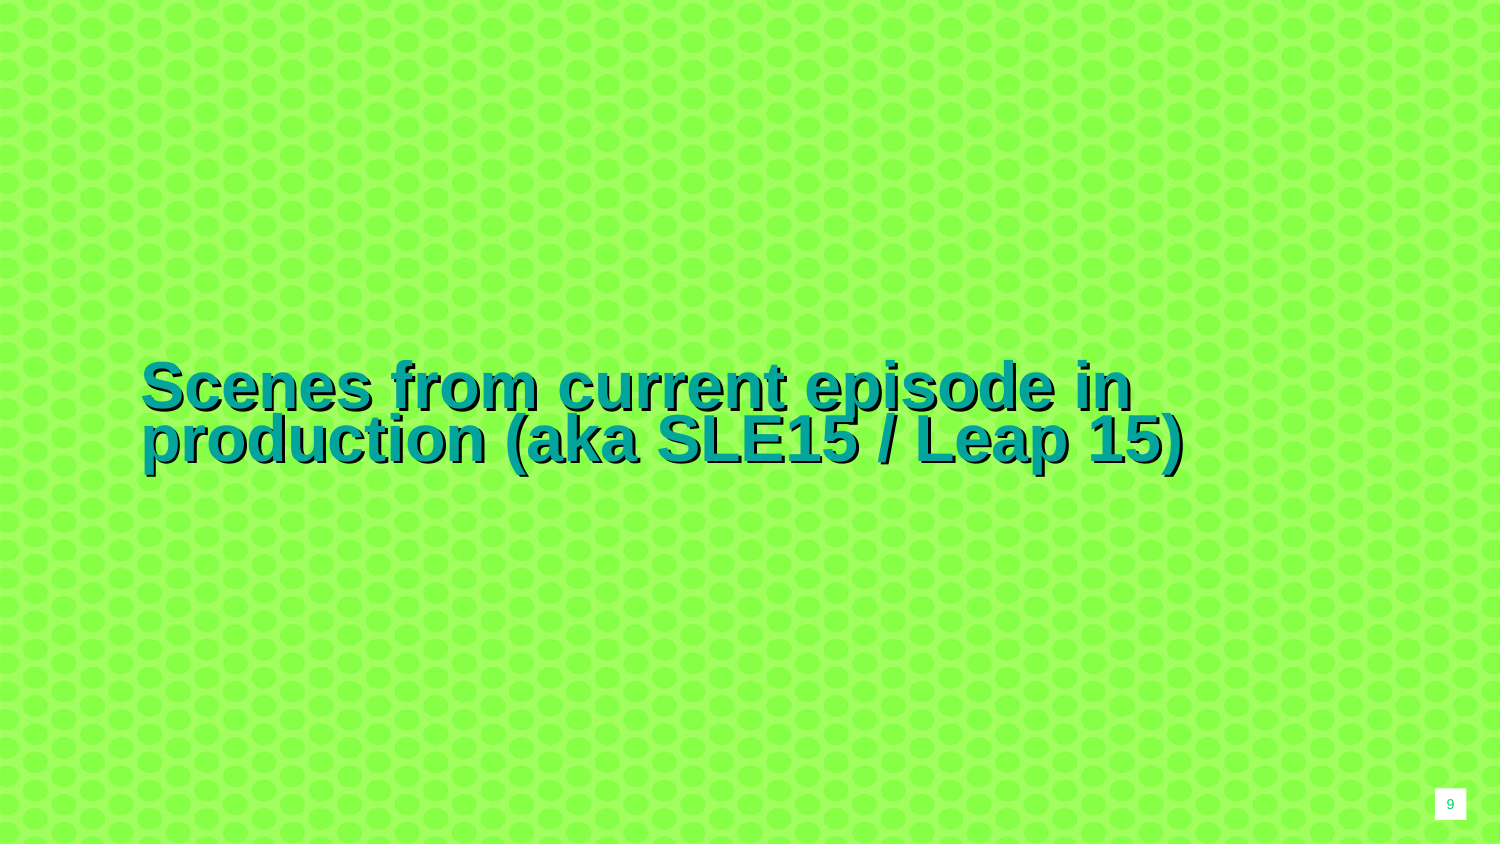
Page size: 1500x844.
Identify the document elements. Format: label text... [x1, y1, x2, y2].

picture [0, 0, 1500, 844]
text_box 1 [1434, 788, 1467, 820]
title Scenes from current episode in production (aka SLE15 / Leap 15) [125, 273, 1376, 571]
